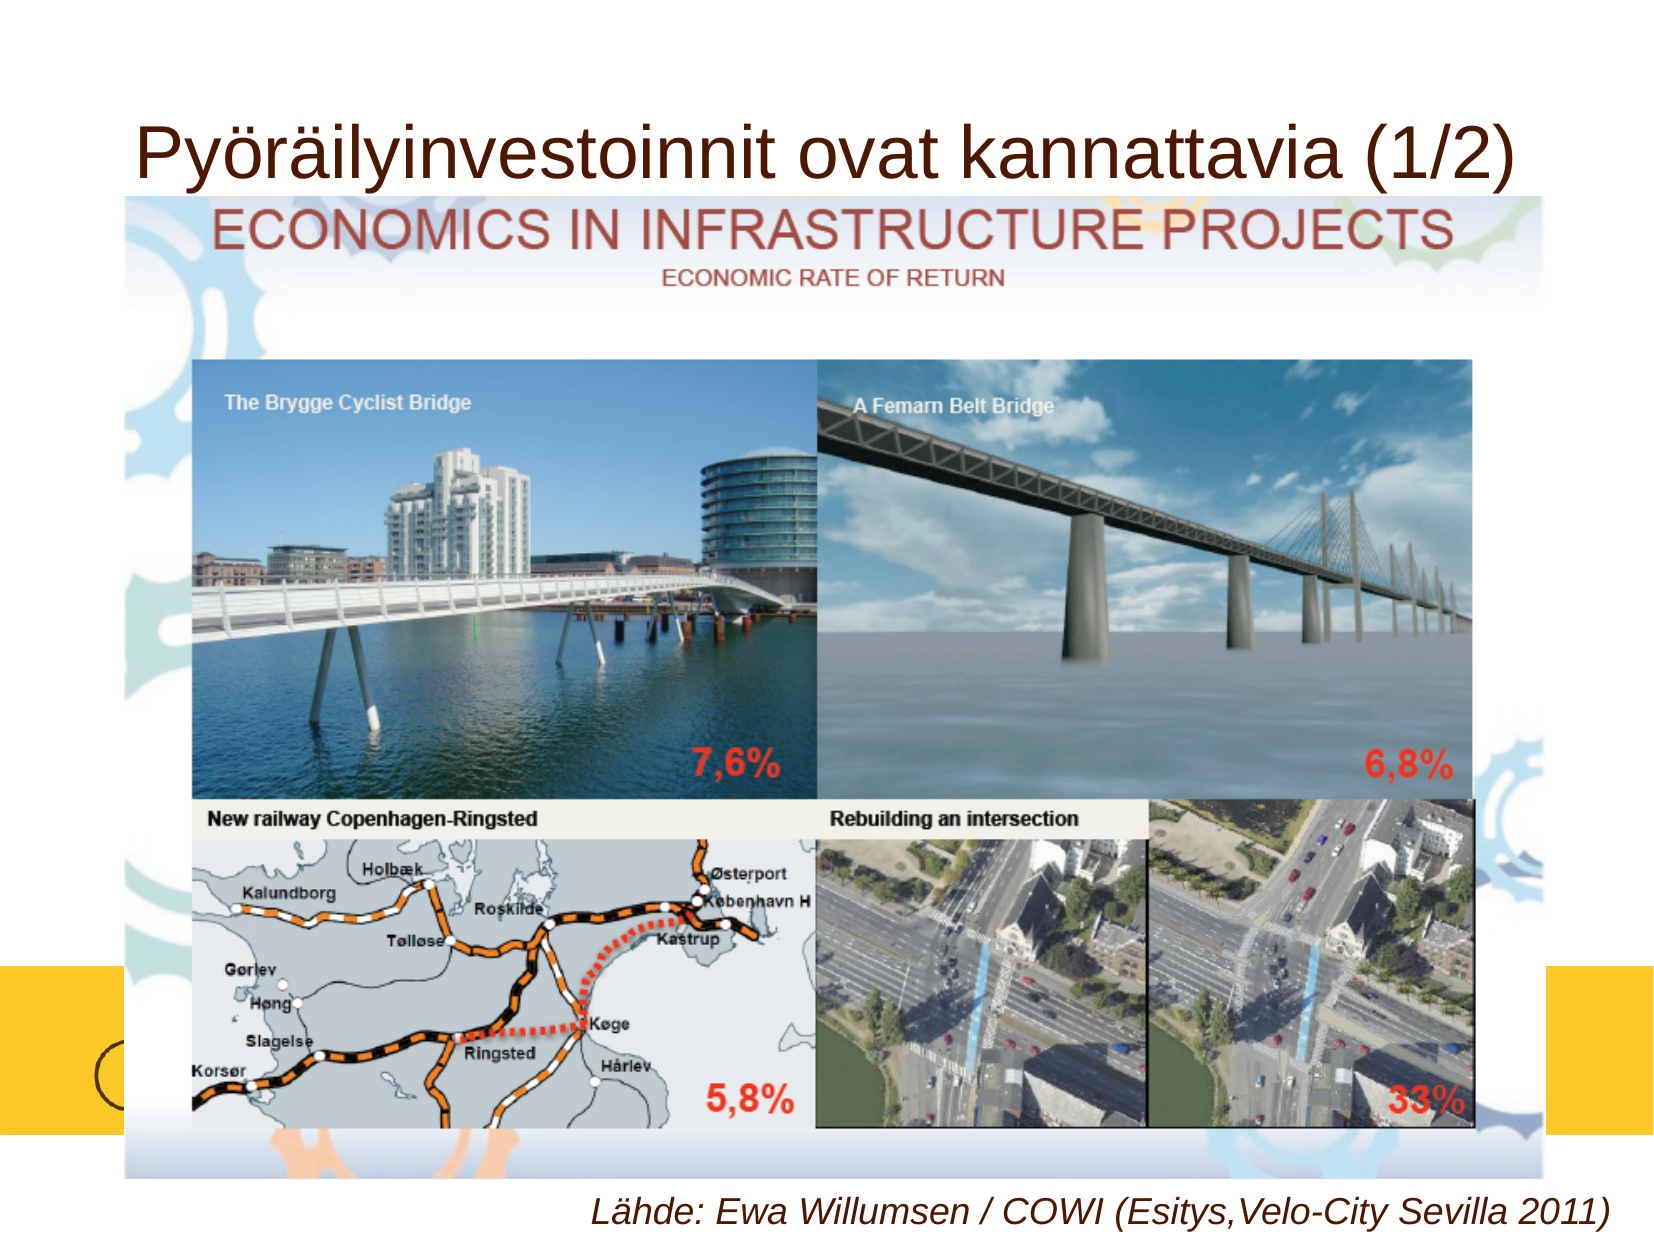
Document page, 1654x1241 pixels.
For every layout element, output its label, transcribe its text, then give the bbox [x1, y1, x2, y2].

title Pyöräilyinvestoinnit ovat kannattavia (1/2) [82, 49, 1571, 257]
text_box Lähde: Ewa Willumsen / COWI (Esitys,Velo-City Sevilla 2011) [327, 1179, 1627, 1241]
picture [0, 196, 1654, 1179]
